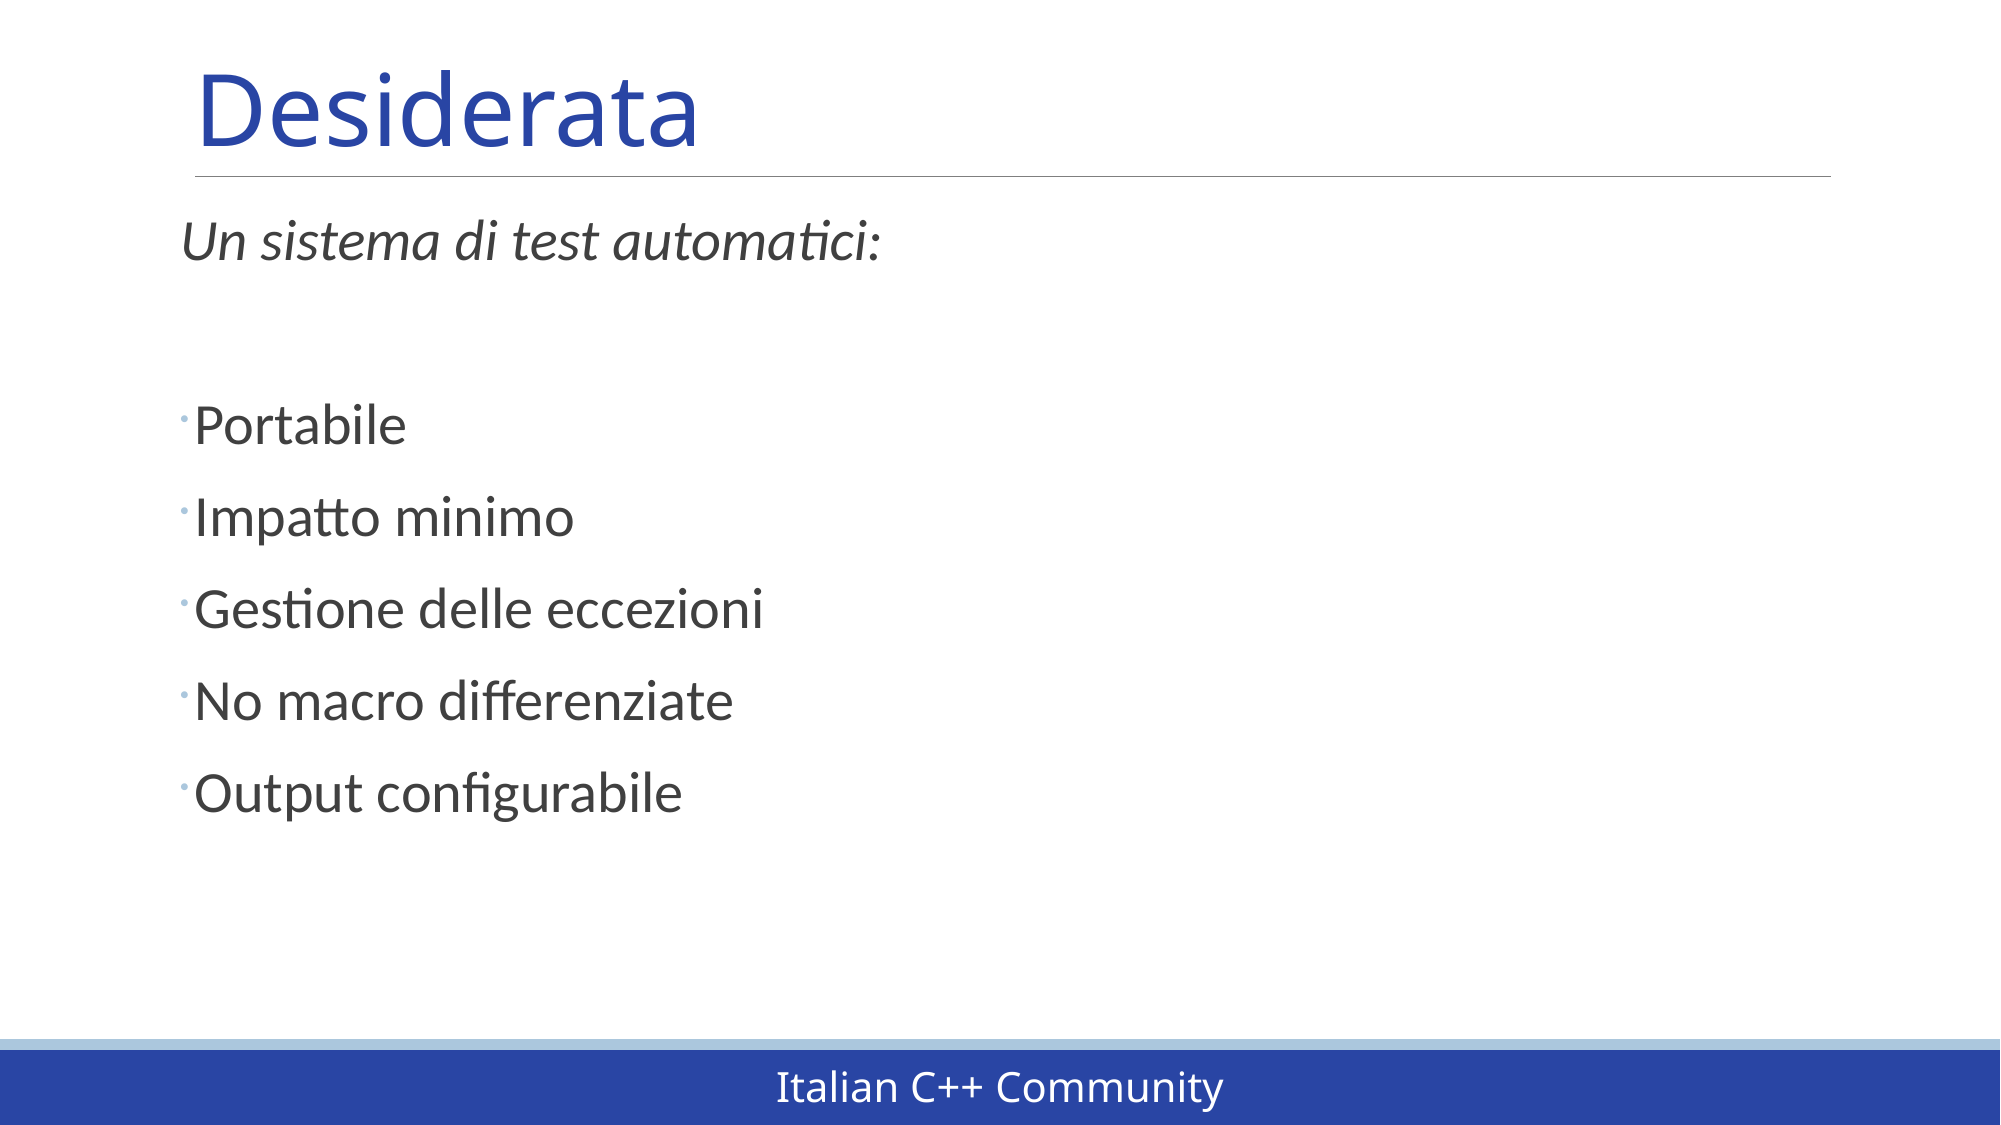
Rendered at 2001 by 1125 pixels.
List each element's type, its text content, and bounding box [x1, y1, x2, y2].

list Un sistema di test automatici: Portabile Impatto minimo Gestione delle eccezioni No macro differenziate Output configurabile [179, 202, 1830, 1011]
title Desiderata [179, 2, 1830, 175]
